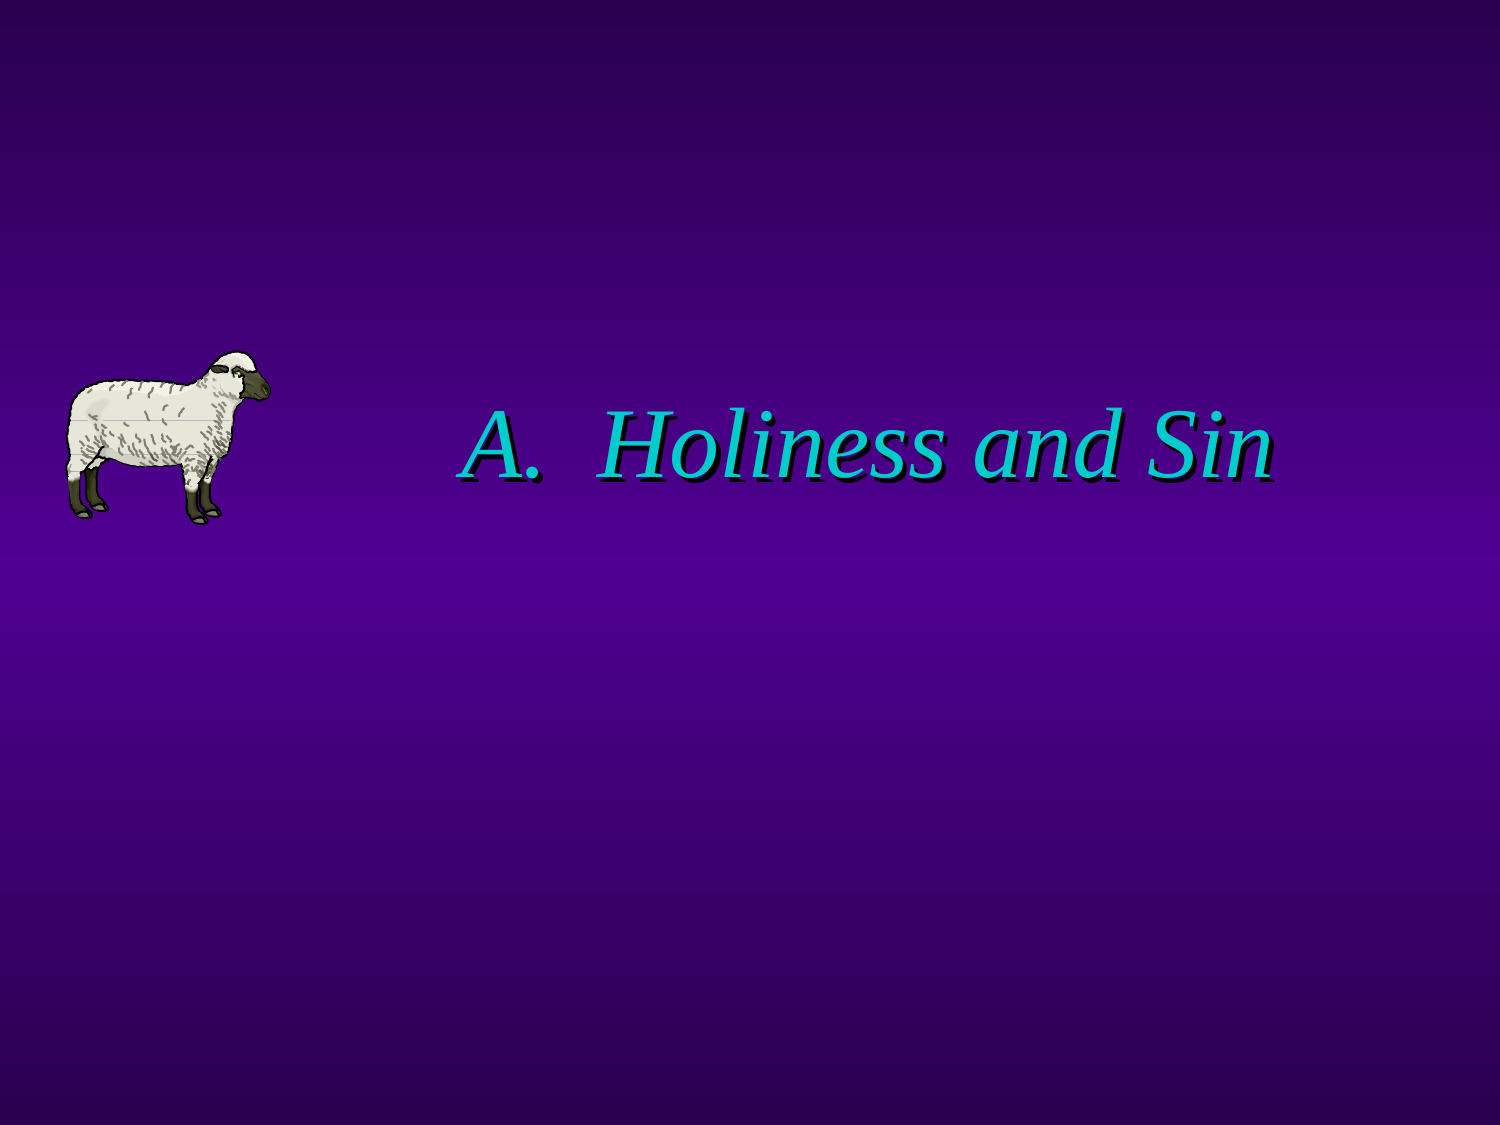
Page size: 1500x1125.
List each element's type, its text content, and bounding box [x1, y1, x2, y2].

title A. Holiness and Sin [237, 349, 1500, 538]
